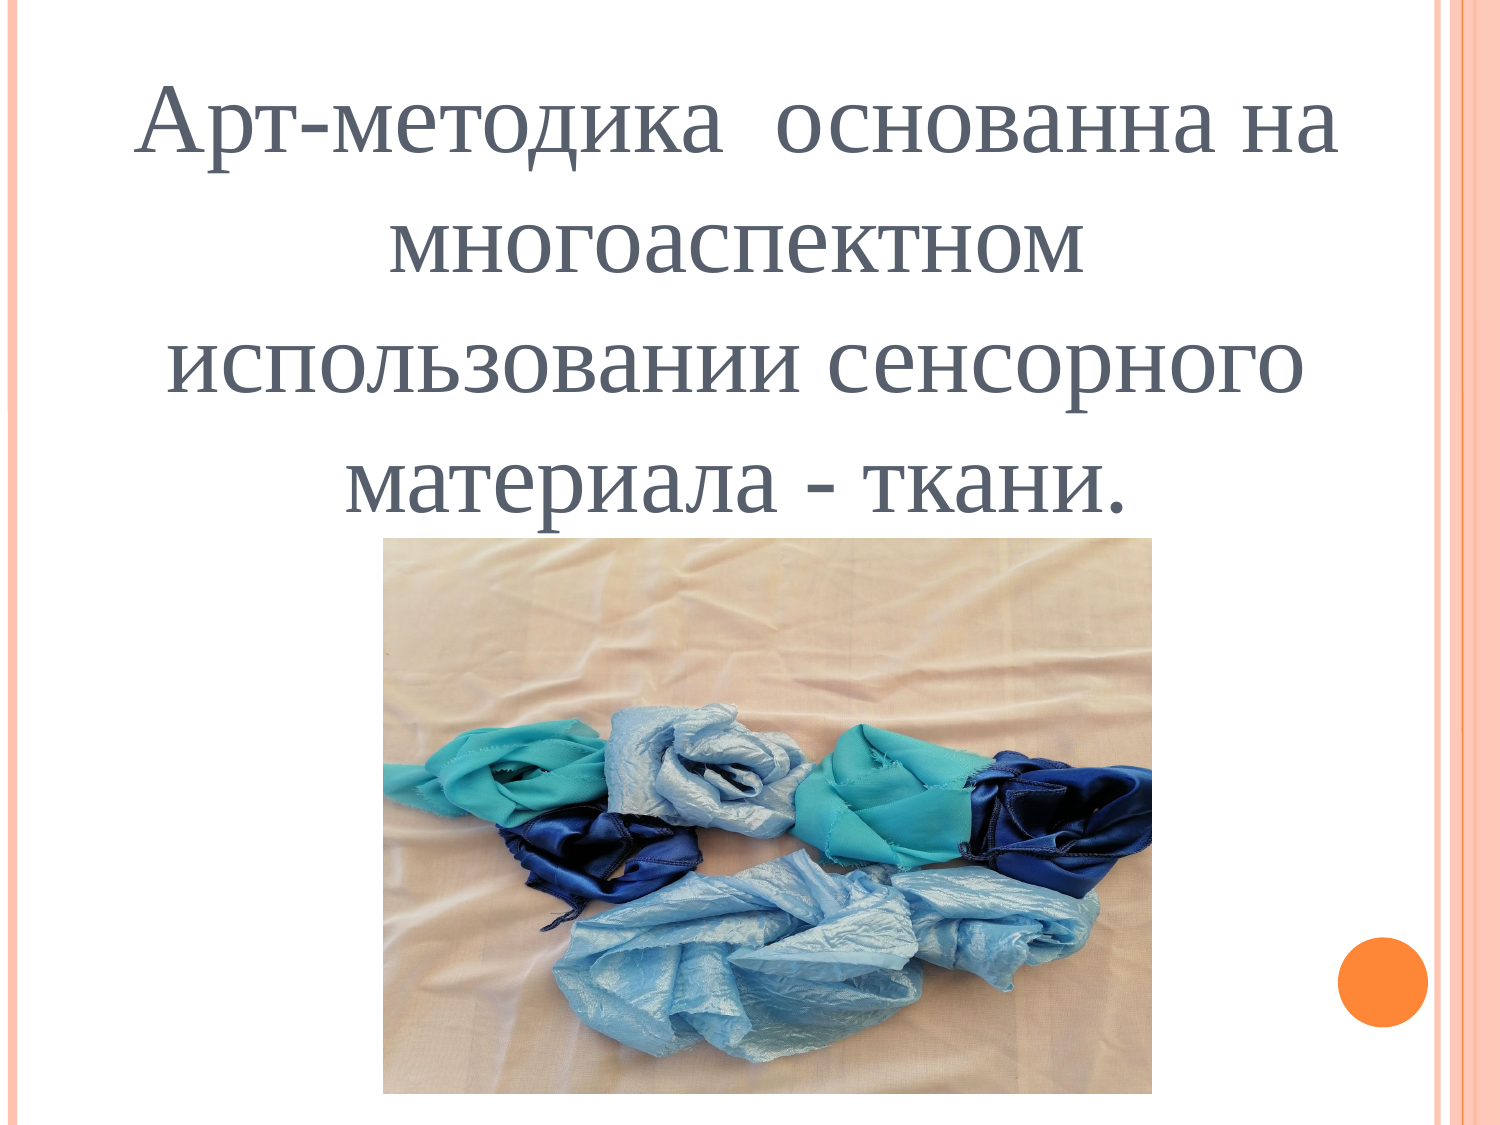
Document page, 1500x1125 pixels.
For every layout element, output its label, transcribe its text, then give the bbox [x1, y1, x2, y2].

picture [383, 538, 1152, 1094]
title Арт-методика основанна на многоаспектном использовании сенсорного материала - ткани. [75, 45, 1400, 799]
